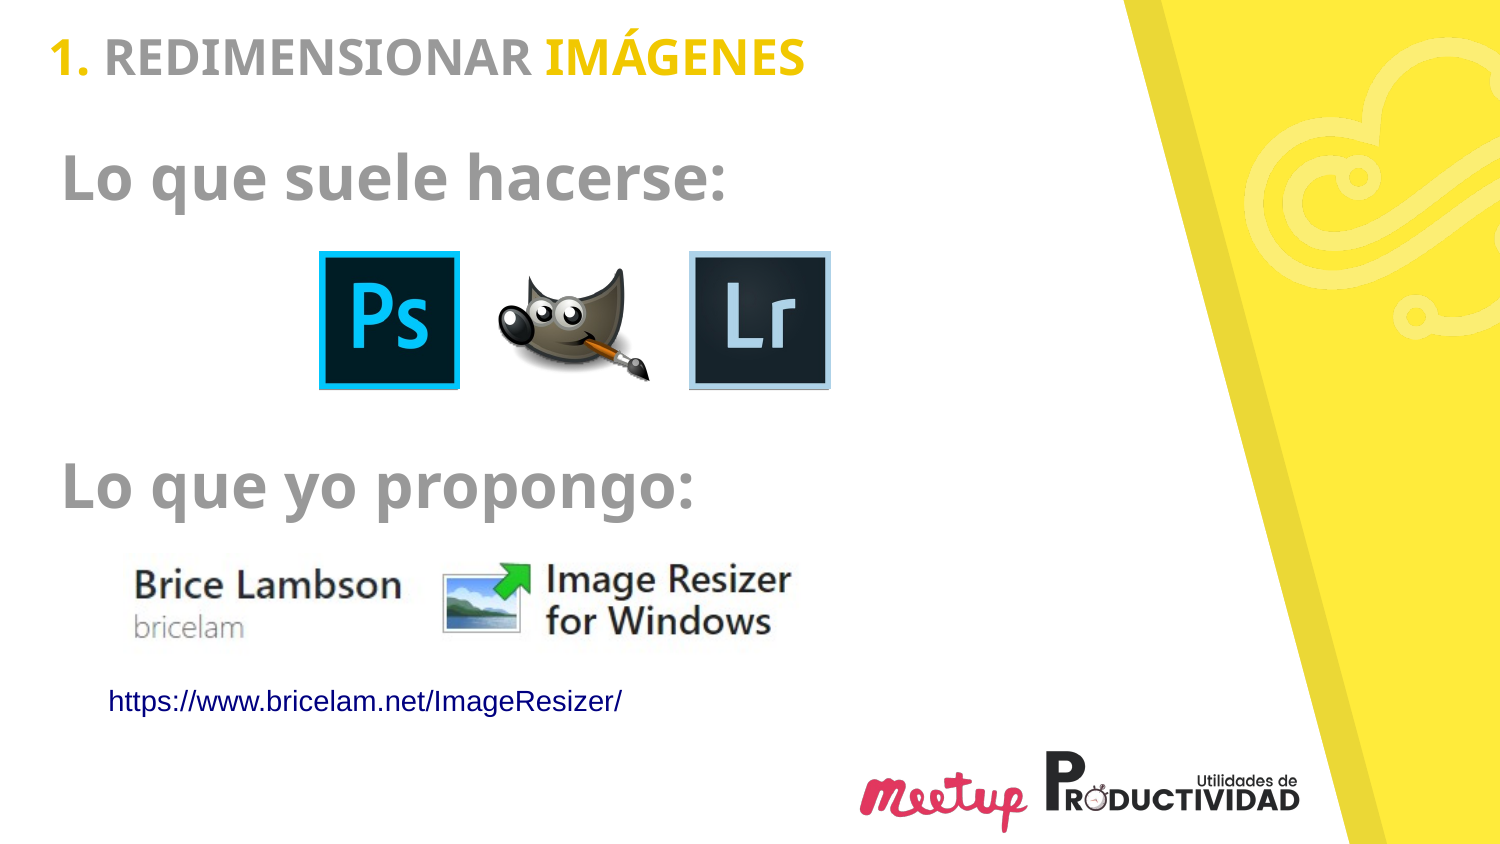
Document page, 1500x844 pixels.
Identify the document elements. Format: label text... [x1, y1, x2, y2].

picture [123, 540, 859, 644]
picture [1236, 23, 1500, 351]
picture [326, 258, 454, 383]
title Lo que suele hacerse: [45, 119, 794, 231]
title https://www.bricelam.net/ImageResizer/ [93, 644, 1165, 756]
title 1. REDIMENSIONAR IMÁGENES [33, 17, 1124, 94]
picture [689, 251, 831, 389]
picture [496, 241, 654, 399]
picture [858, 769, 1030, 835]
picture [1042, 746, 1302, 811]
title Lo que yo propongo: [45, 428, 883, 540]
